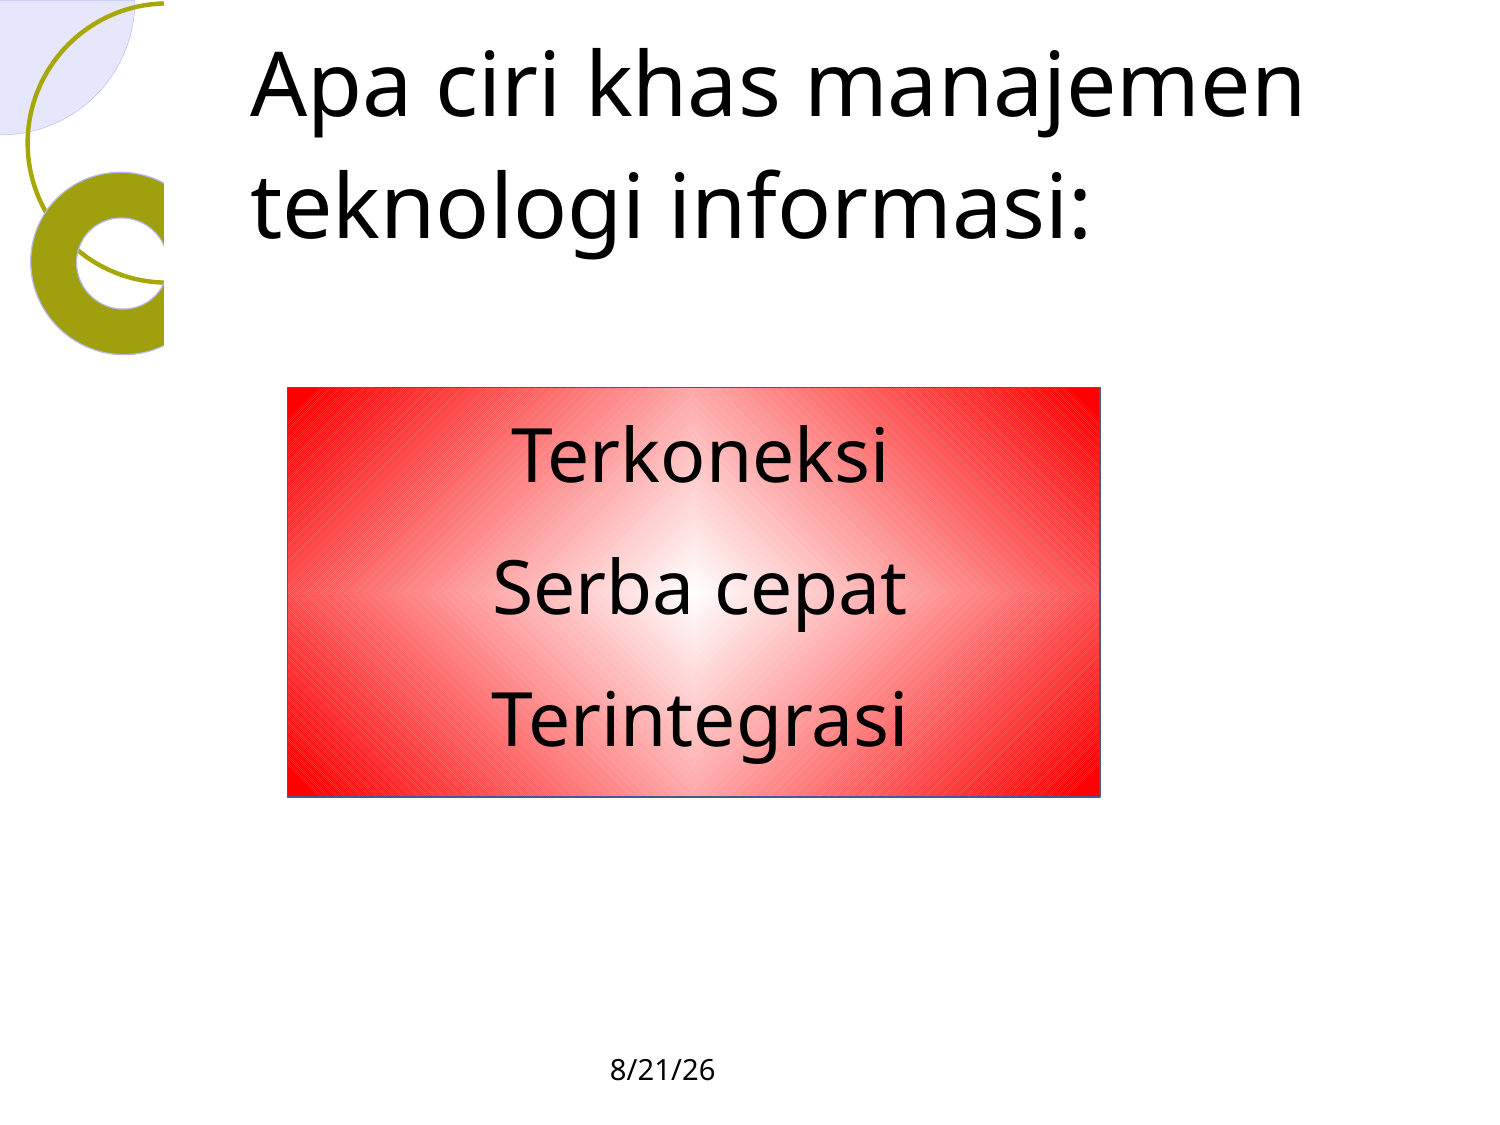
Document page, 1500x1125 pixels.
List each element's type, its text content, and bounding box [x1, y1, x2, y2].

list Terkoneksi Serba cepat Terintegrasi [287, 387, 1100, 798]
title Apa ciri khas manajemen teknologi informasi: [235, 23, 1466, 255]
